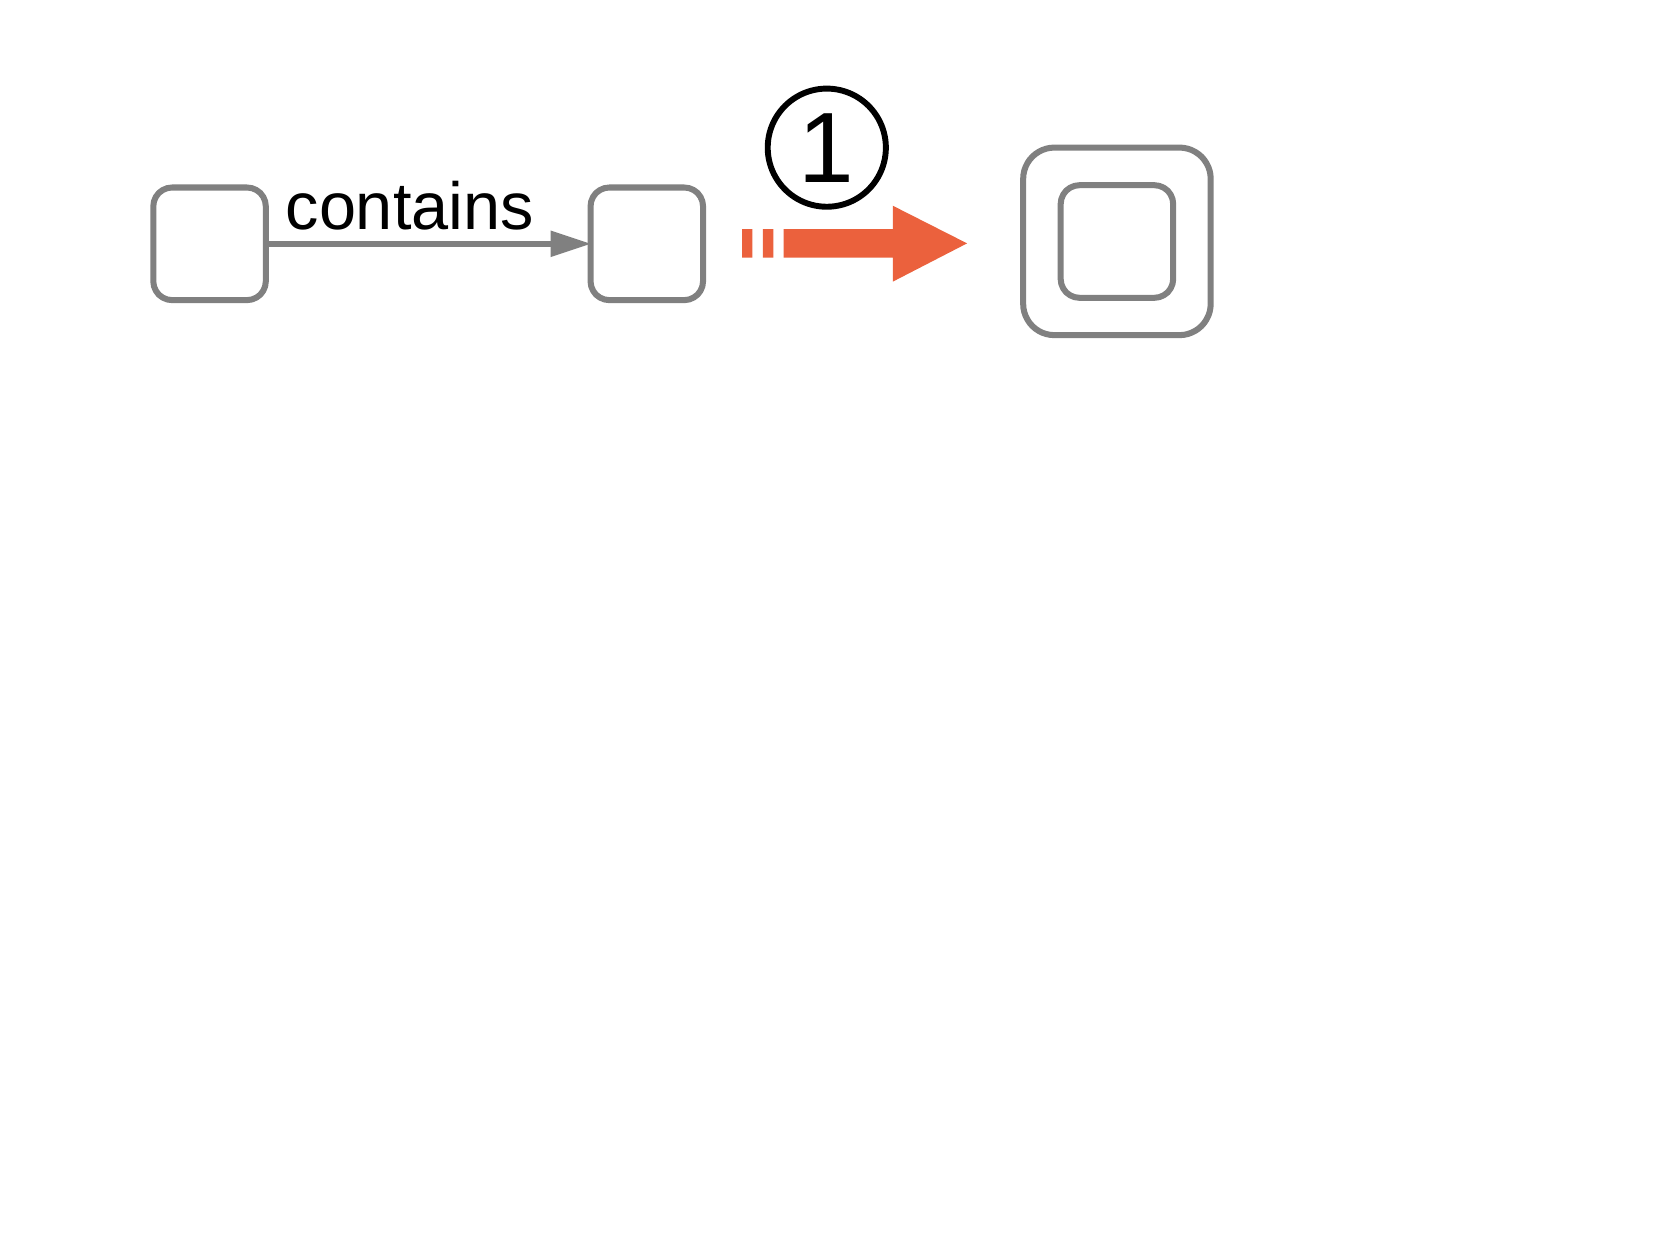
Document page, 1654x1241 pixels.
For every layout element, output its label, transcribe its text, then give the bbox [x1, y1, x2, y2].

text_box 1 [767, 88, 886, 207]
text_box [783, 205, 968, 282]
text_box [762, 229, 774, 258]
text_box [742, 229, 753, 258]
